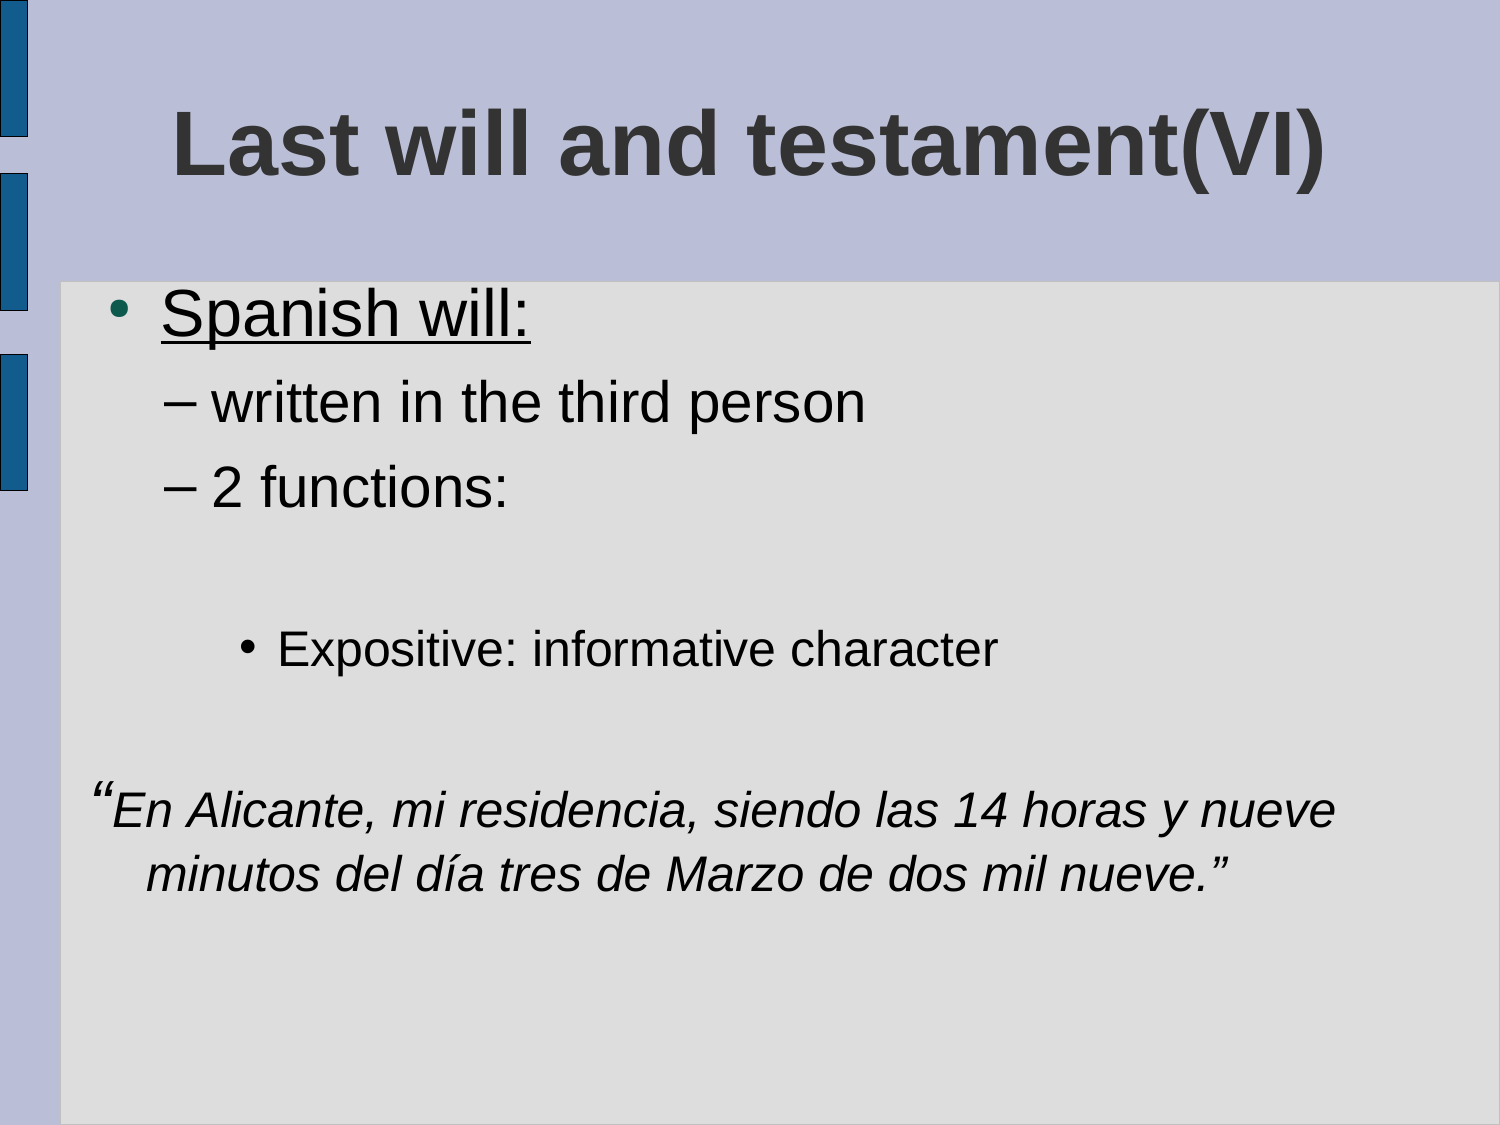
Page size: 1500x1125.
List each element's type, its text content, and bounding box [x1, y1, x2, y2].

list Spanish will: written in the third person 2 functions: Expositive: informative character “En Alicante, mi residencia, siendo las 14 horas y nueve minutos del día tres de Marzo de dos mil nueve.” [75, 262, 1426, 1006]
title Last will and testament(VI) [75, 45, 1426, 233]
